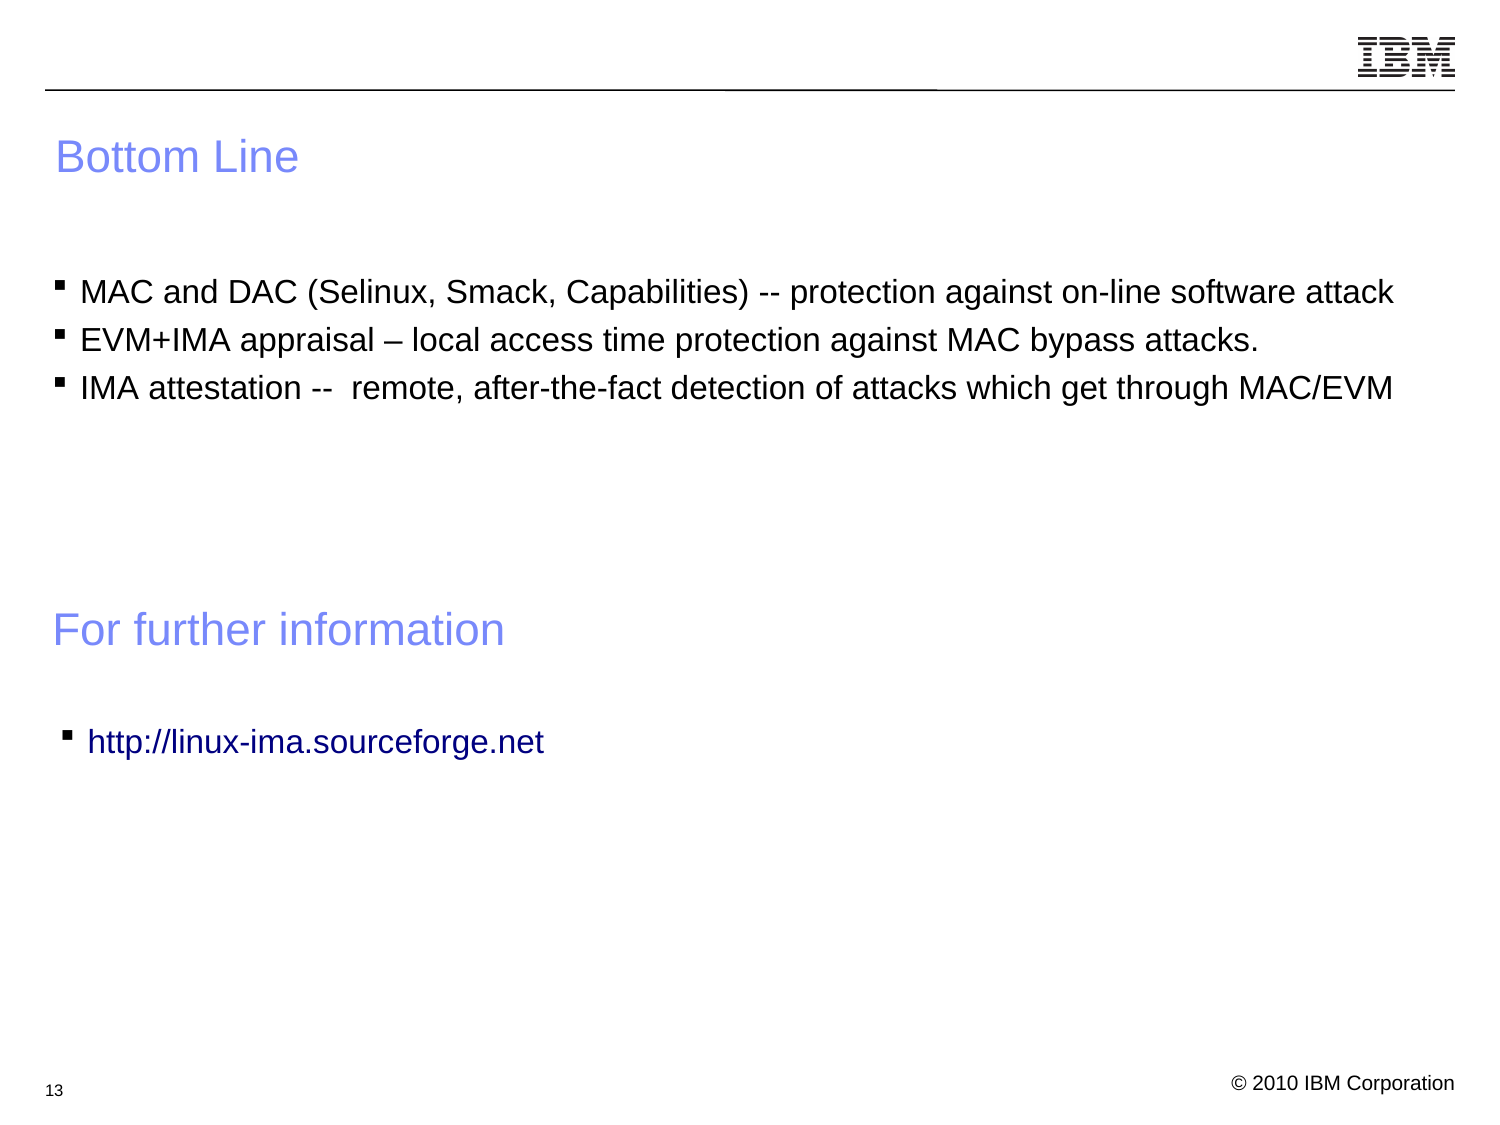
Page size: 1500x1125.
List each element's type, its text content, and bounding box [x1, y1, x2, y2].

list MAC and DAC (Selinux, Smack, Capabilities) -- protection against on-line software attack EVM+IMA appraisal – local access time protection against MAC bypass attacks. IMA attestation -- remote, after-the-fact detection of attacks which get through MAC/EVM [37, 262, 1455, 480]
list http://linux-ima.sourceforge.net [45, 712, 1463, 931]
title For further information [37, 555, 1463, 706]
title Bottom Line [40, 82, 1466, 234]
picture [1358, 37, 1455, 77]
